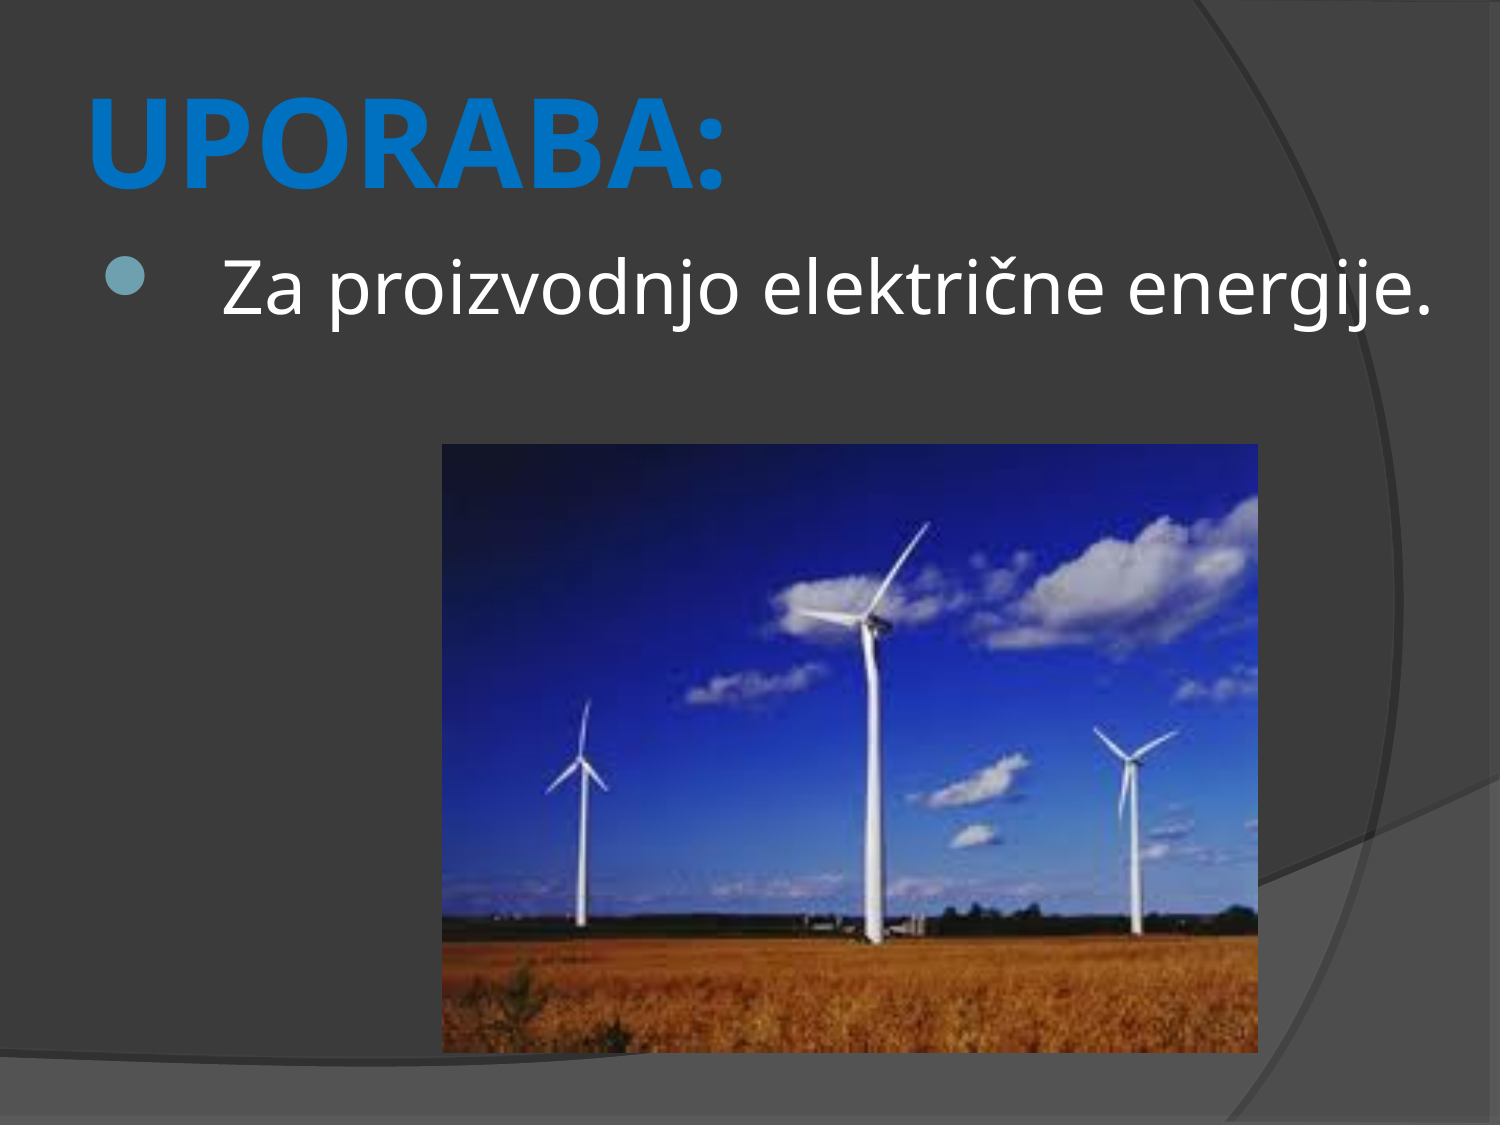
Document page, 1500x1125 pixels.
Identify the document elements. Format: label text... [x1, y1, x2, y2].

picture [442, 444, 1258, 1053]
list Za proizvodnjo električne energije. [29, 231, 1471, 598]
title UPORABA: [75, 45, 1300, 231]
